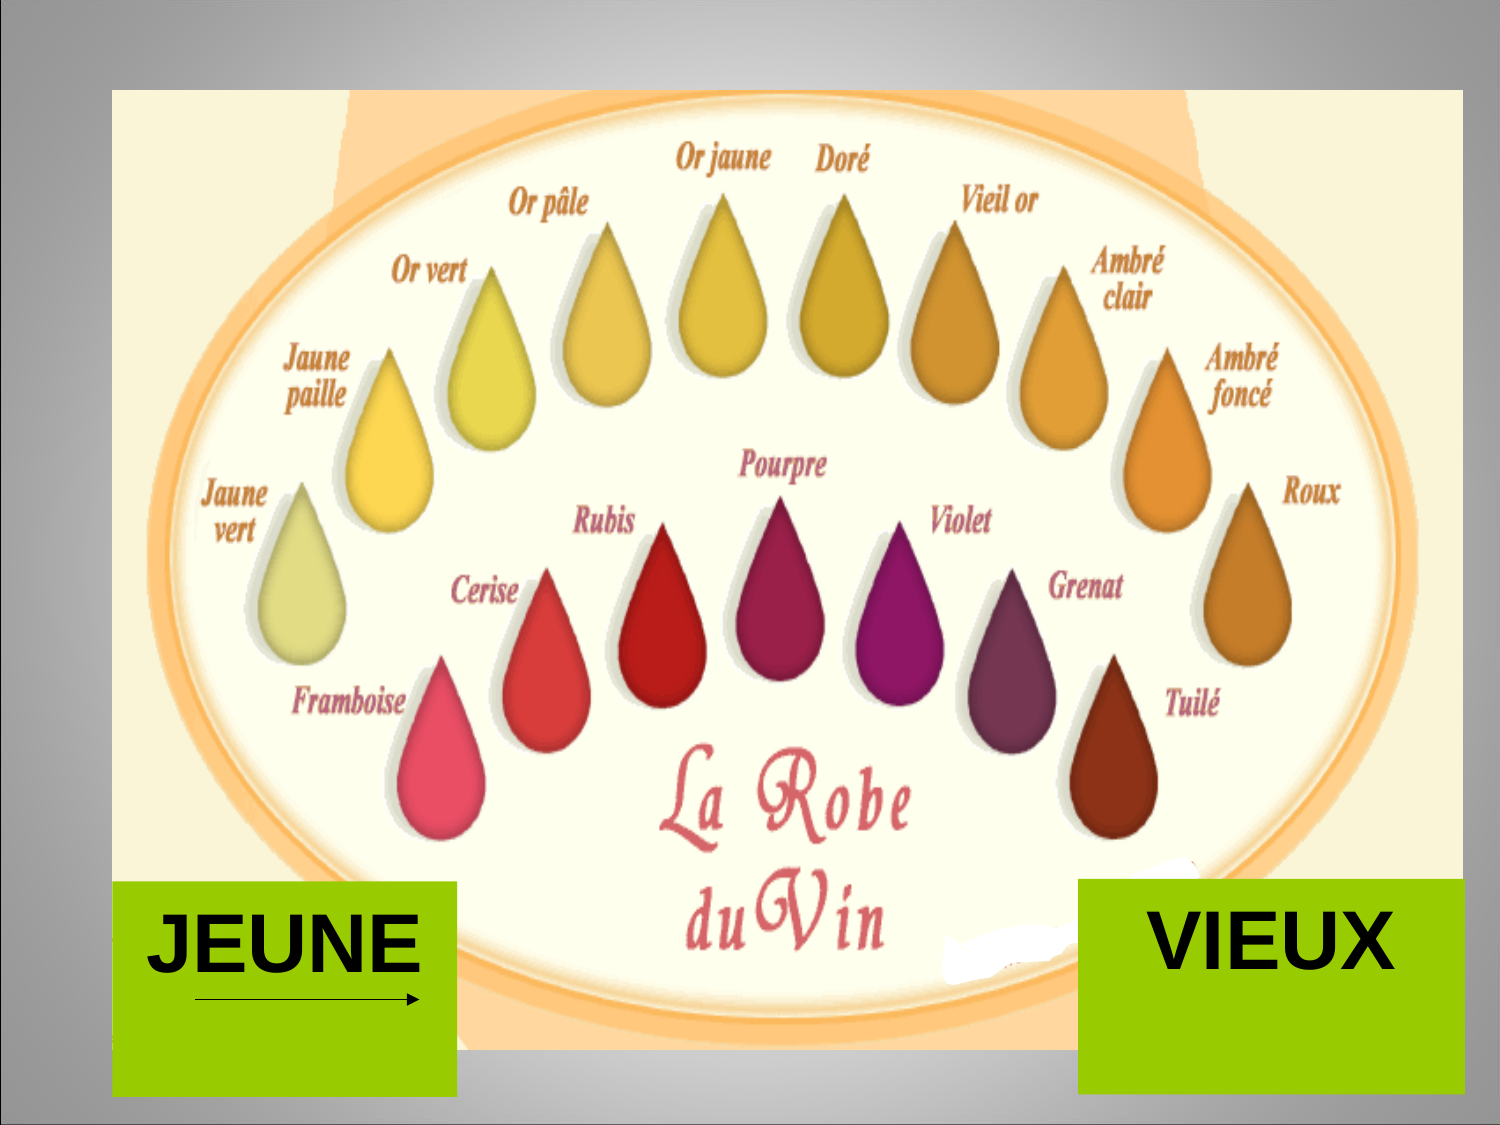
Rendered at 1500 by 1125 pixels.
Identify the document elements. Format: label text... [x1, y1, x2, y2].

picture [0, 0, 1500, 1125]
text_box [112, 90, 1463, 1051]
text_box JEUNE [112, 881, 458, 1097]
text_box VIEUX [1078, 878, 1465, 1095]
